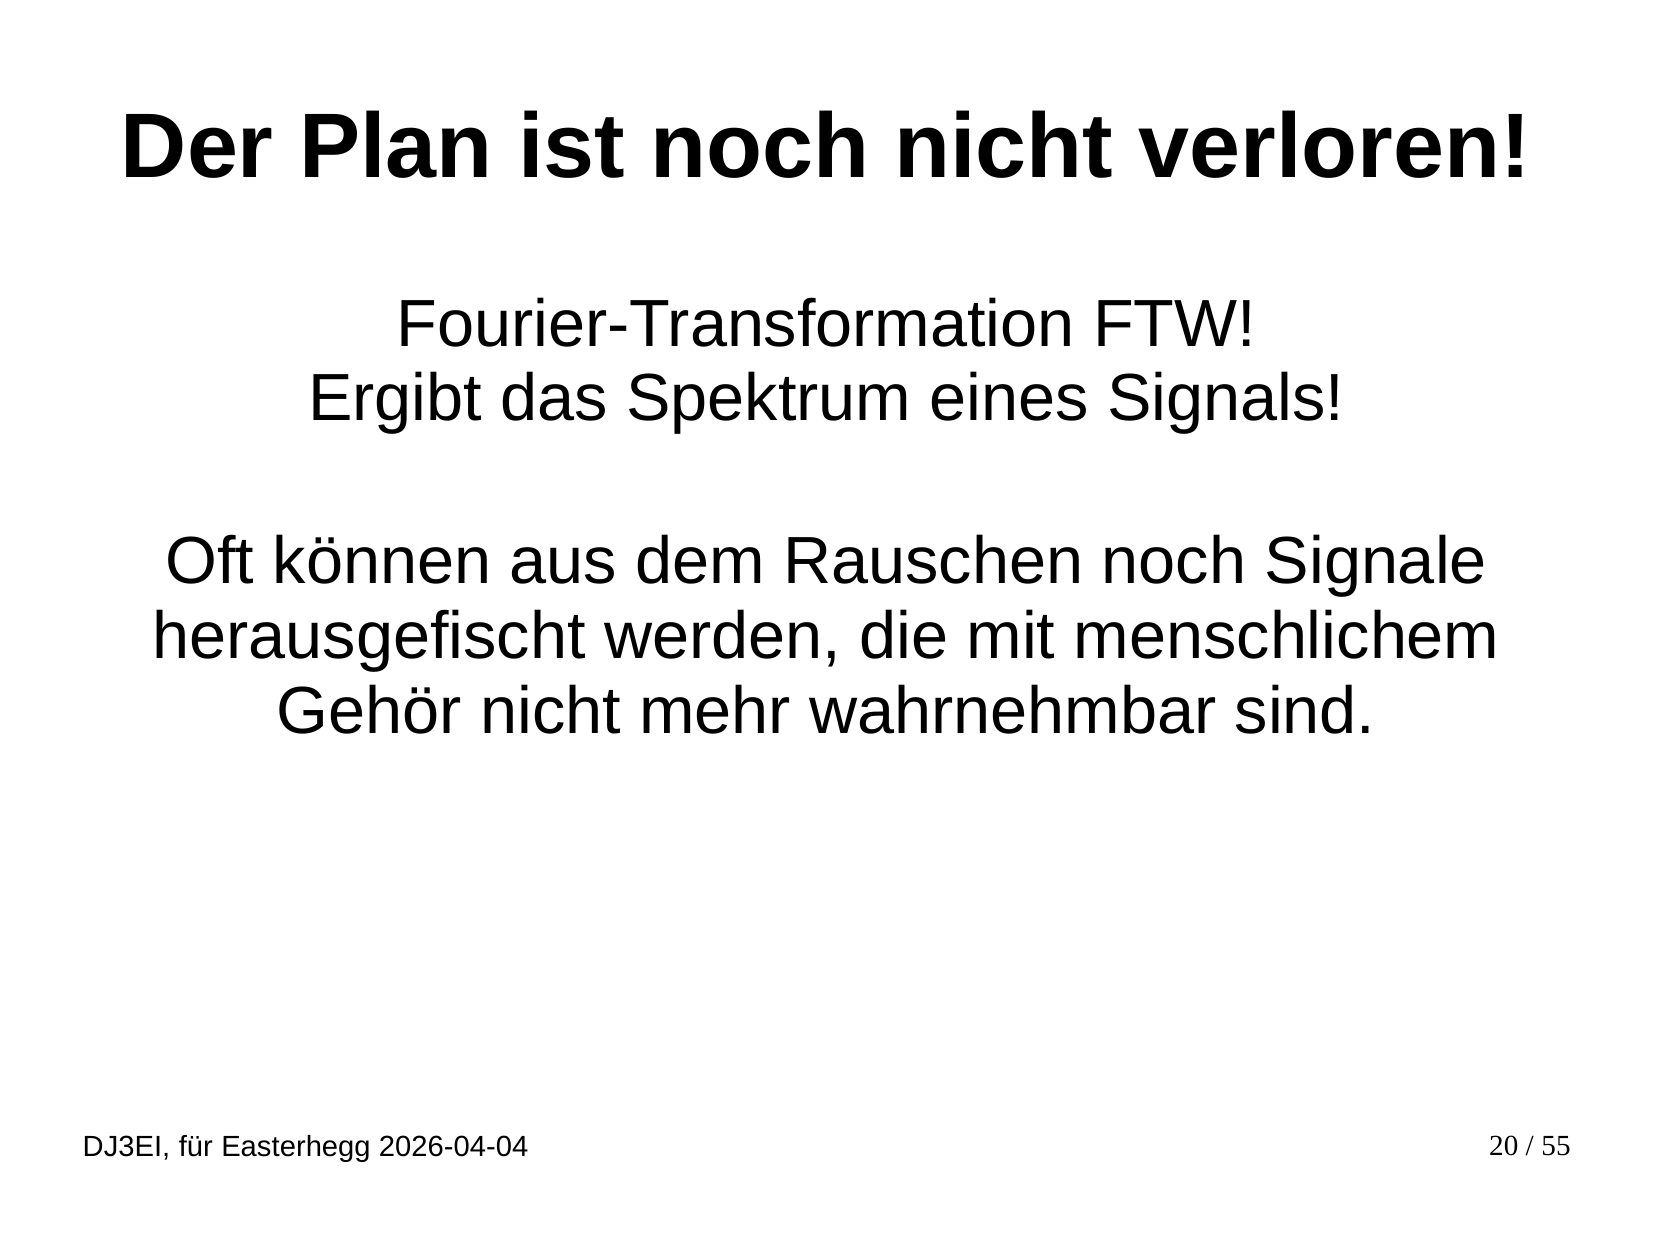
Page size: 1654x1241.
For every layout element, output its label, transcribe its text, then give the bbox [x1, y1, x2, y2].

list Der Plan ist noch nicht verloren! Fourier-Transformation FTW! Ergibt das Spektrum eines Signals! Oft können aus dem Rauschen noch Signale herausgefischt werden, die mit menschlichem Gehör nicht mehr wahrnehmbar sind. [82, 94, 1571, 994]
